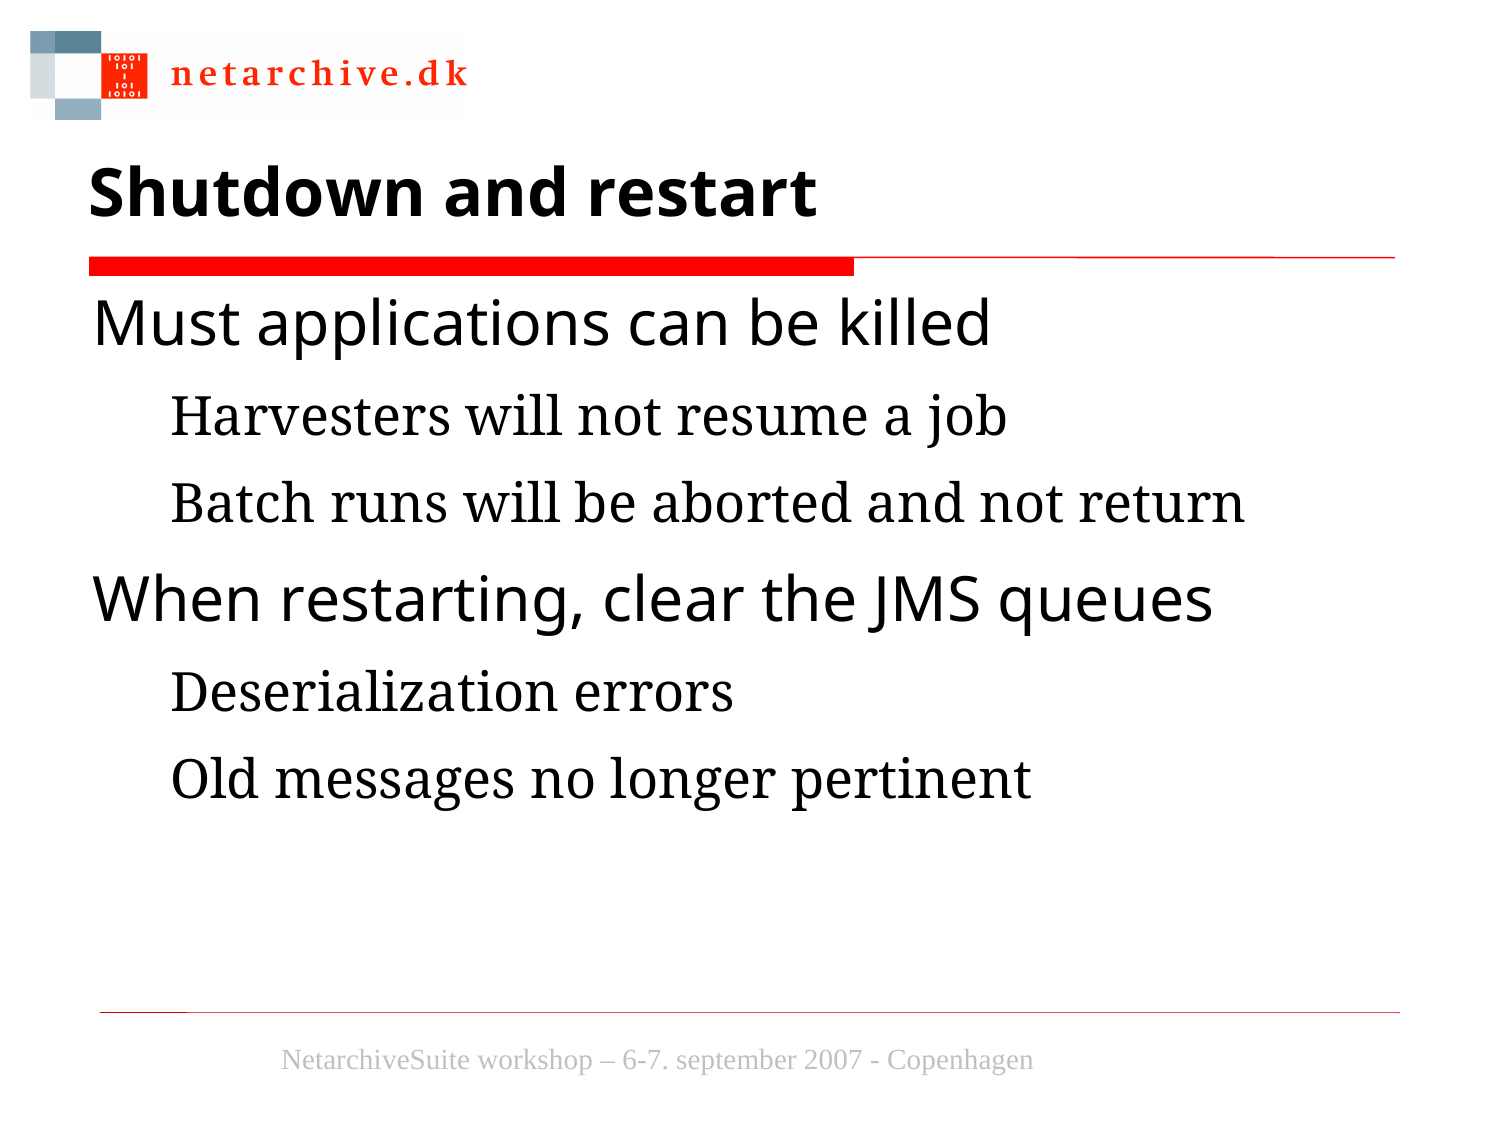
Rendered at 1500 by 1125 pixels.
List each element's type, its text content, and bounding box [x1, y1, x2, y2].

picture [29, 31, 467, 120]
title Shutdown and restart [88, 137, 1401, 244]
list Must applications can be killed Harvesters will not resume a job Batch runs will be aborted and not return When restarting, clear the JMS queues Deserialization errors Old messages no longer pertinent [92, 278, 1406, 988]
